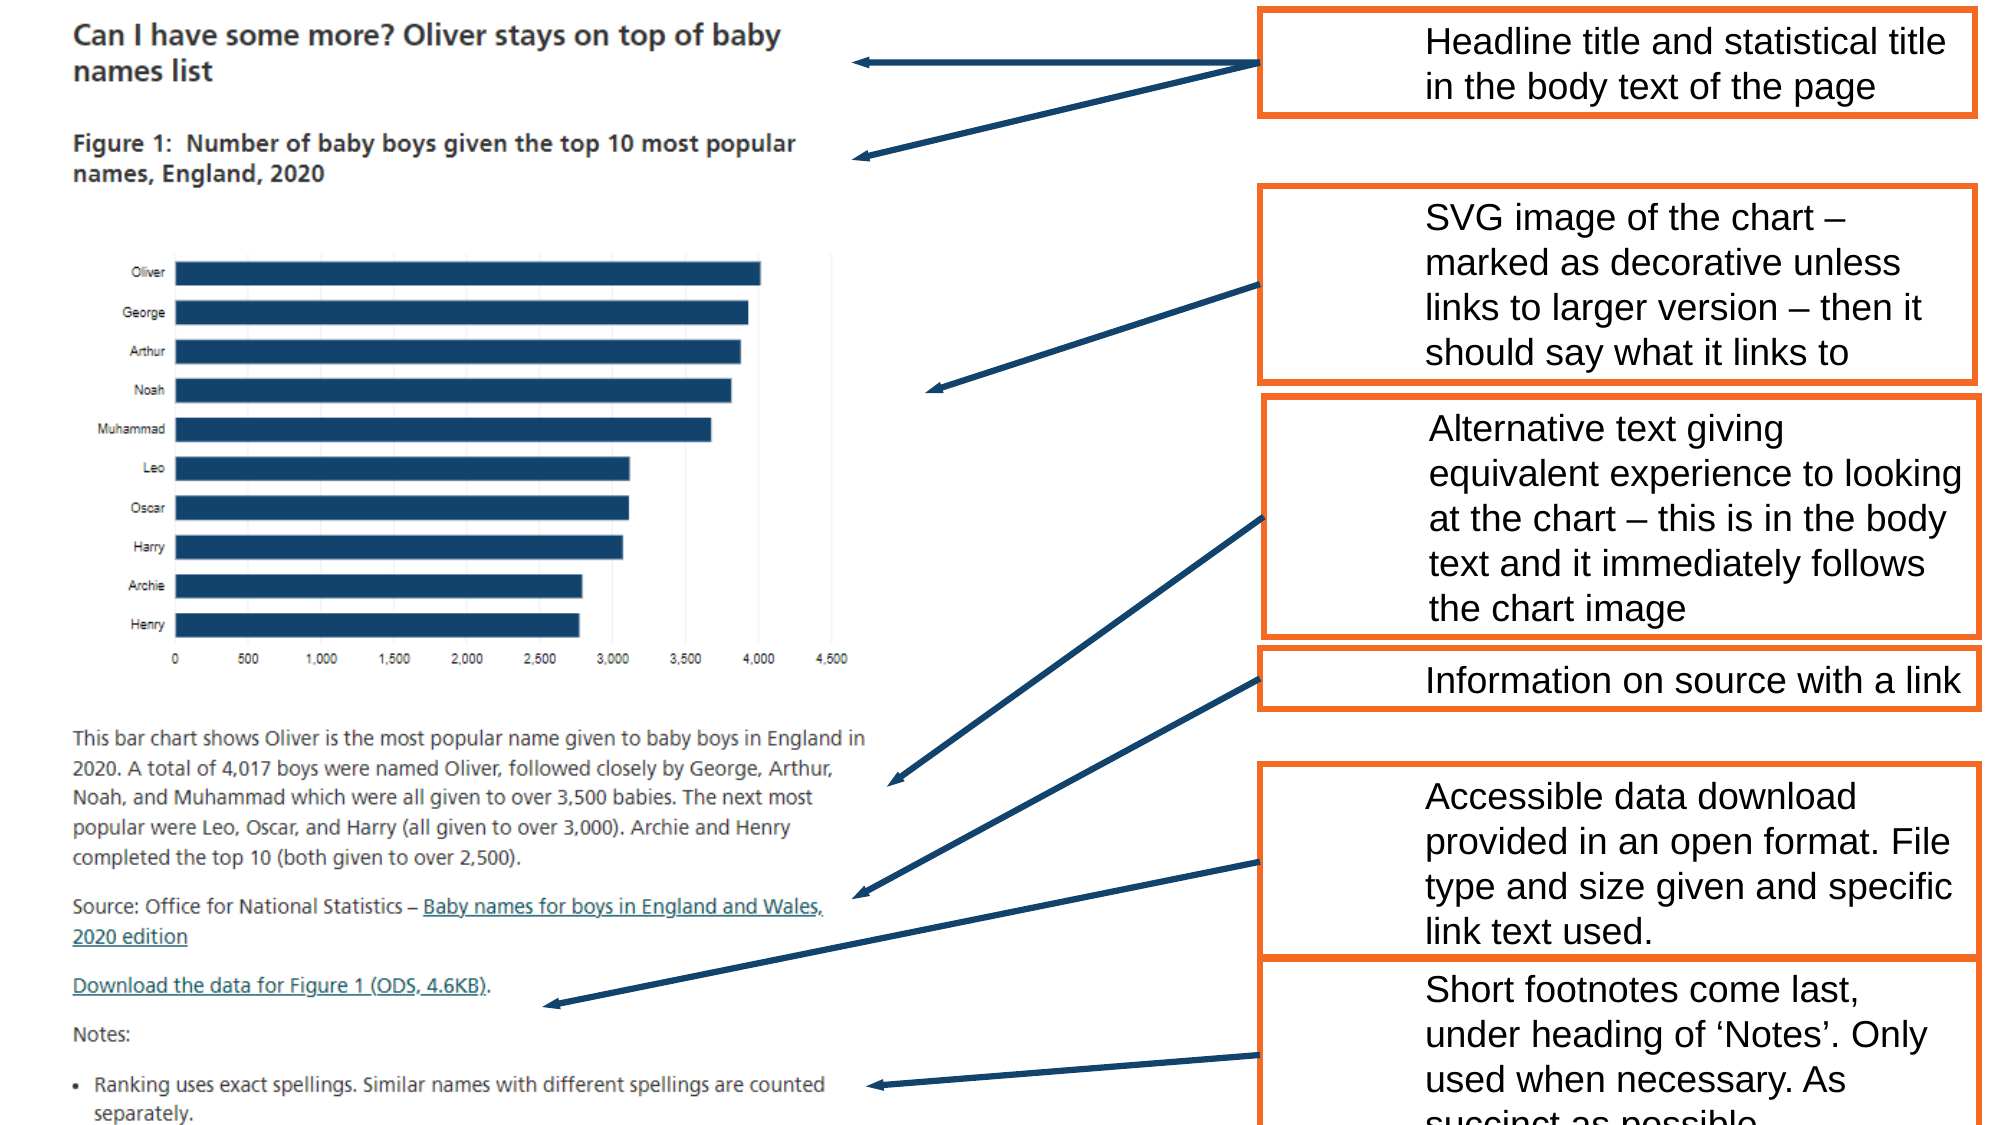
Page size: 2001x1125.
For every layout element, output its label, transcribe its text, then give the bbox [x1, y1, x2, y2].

text_box Headline title and statistical title in the body text of the page [1260, 9, 1976, 116]
text_box SVG image of the chart – marked as decorative unless links to larger version – then it should say what it links to [1260, 185, 1976, 383]
text_box Accessible data download provided in an open format. File type and size given and specific link text used. [1260, 764, 1979, 916]
text_box Alternative text giving equivalent experience to looking at the chart – this is in the body text and it immediately follows the chart image [1263, 396, 1979, 594]
text_box Short footnotes come last, under heading of ‘Notes’. Only used when necessary. As succinct as possible. [1260, 957, 1979, 1109]
picture [11, 0, 926, 1125]
text_box Information on source with a link [1260, 648, 1979, 709]
